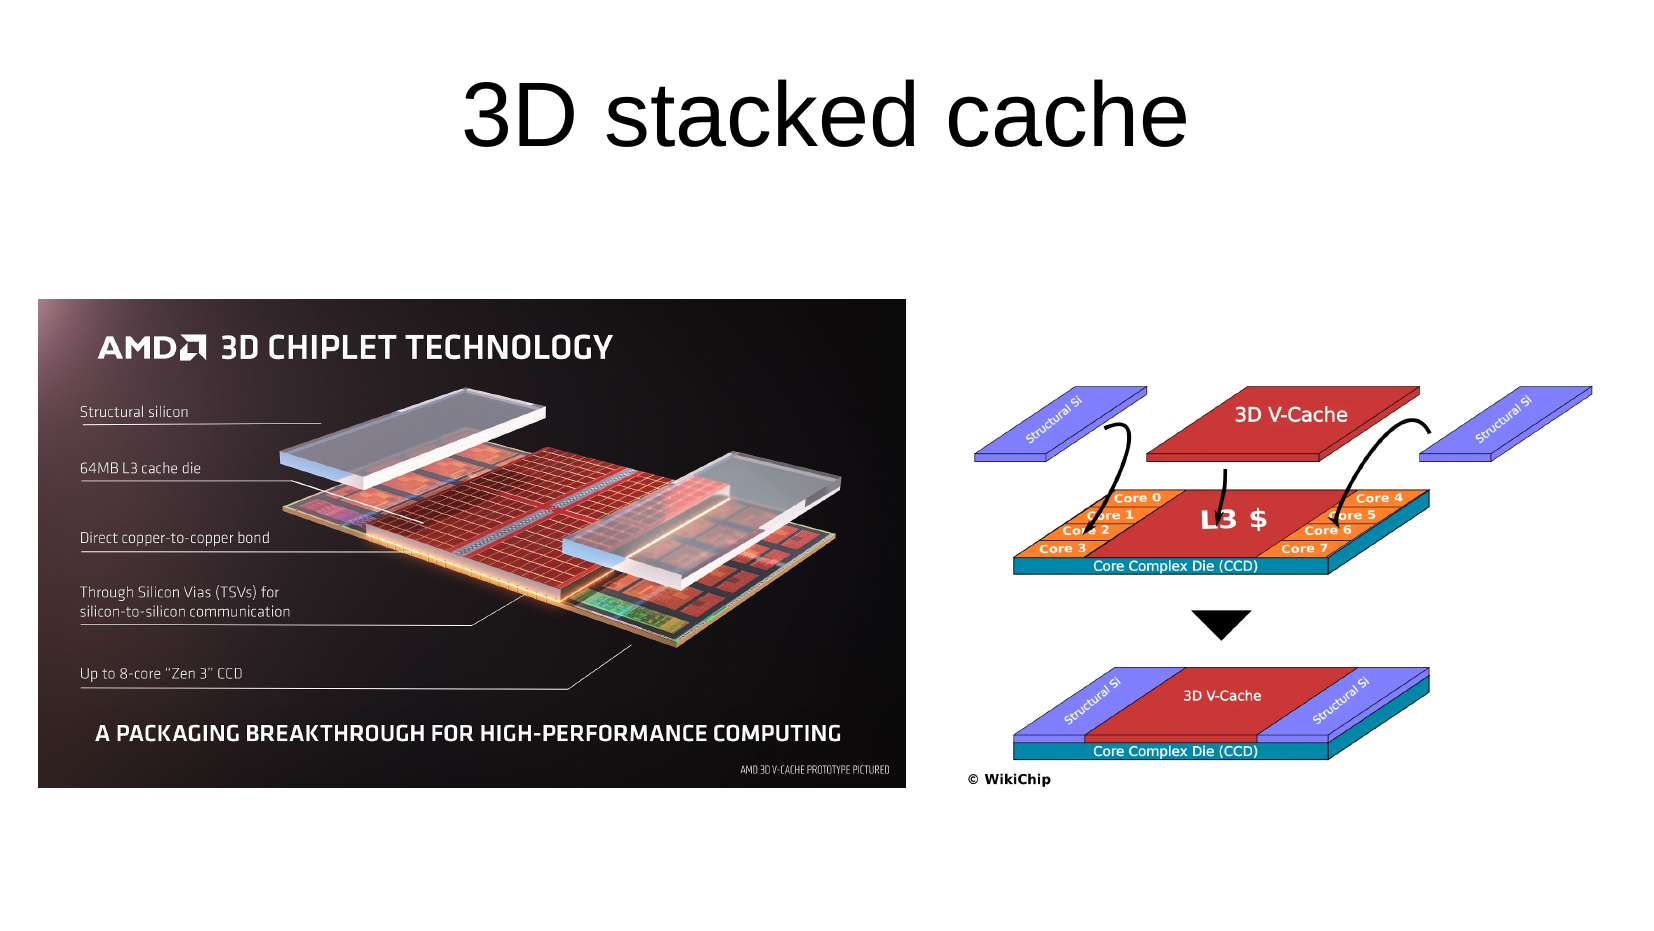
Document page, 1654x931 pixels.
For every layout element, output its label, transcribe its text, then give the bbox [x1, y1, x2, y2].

picture [38, 299, 906, 788]
picture [965, 374, 1613, 793]
title 3D stacked cache [82, 37, 1571, 193]
